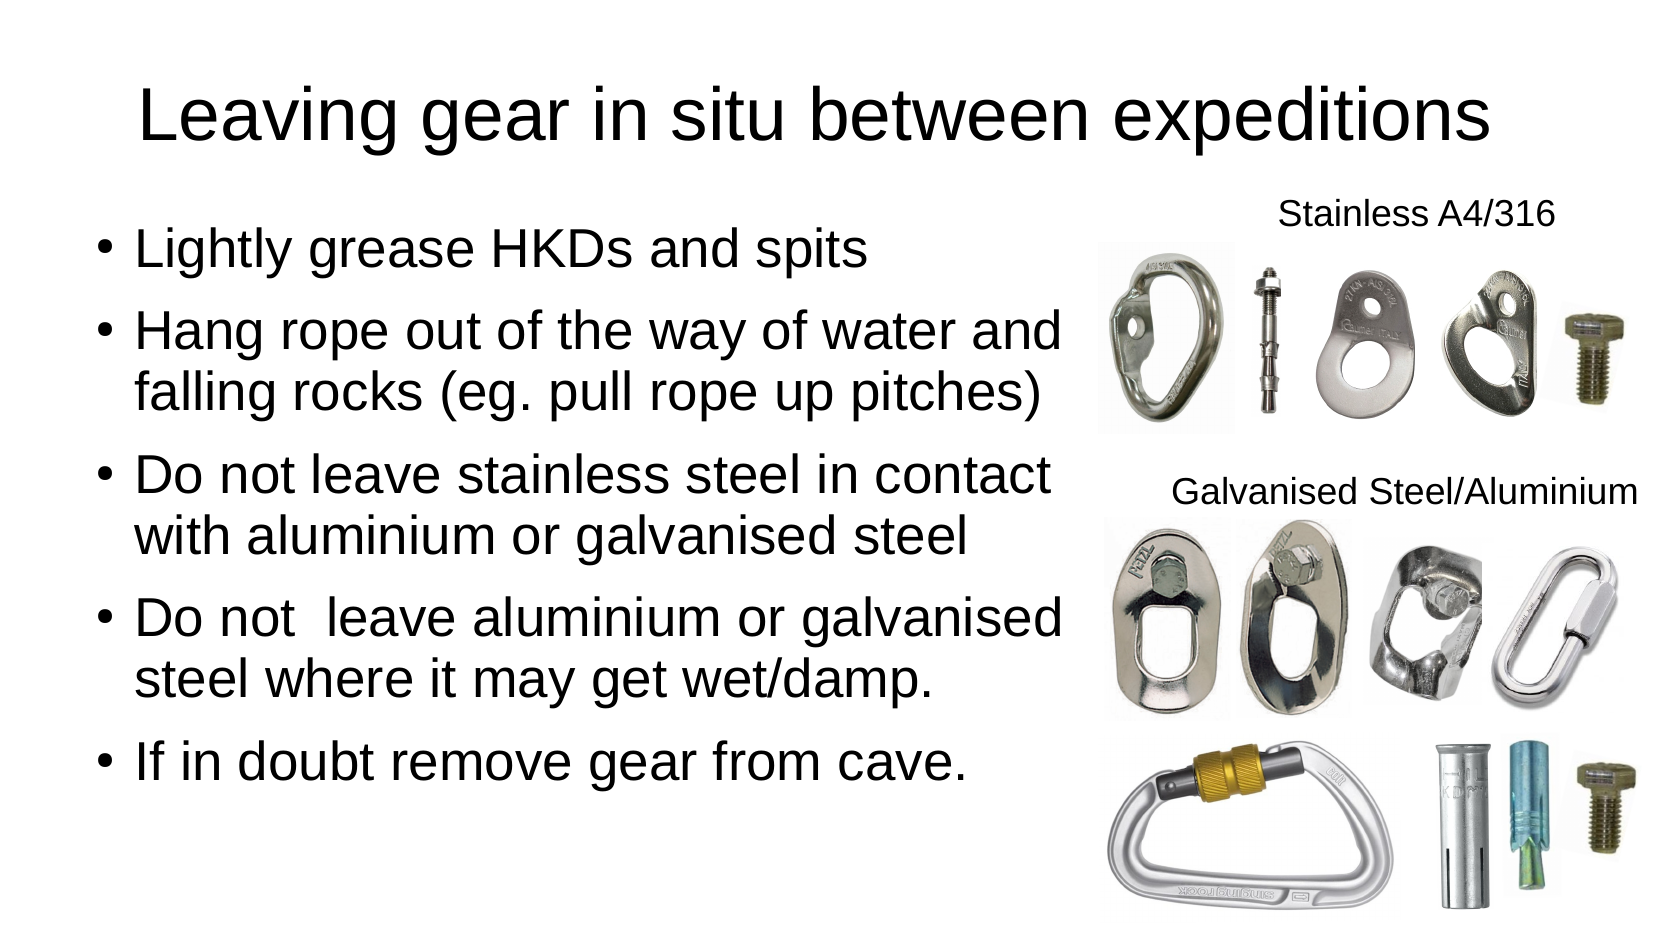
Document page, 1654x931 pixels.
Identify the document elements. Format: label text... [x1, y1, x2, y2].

text_box Galvanised Steel/Aluminium [1133, 463, 1654, 563]
list Lightly grease HKDs and spits Hang rope out of the way of water and falling rocks (eg. pull rope up pitches) Do not leave stainless steel in contact with aluminium or galvanised steel Do not leave aluminium or galvanised steel where it may get wet/damp. If in doubt remove gear from cave. [82, 217, 1087, 875]
picture [1363, 537, 1624, 713]
text_box Stainless A4/316 [1133, 185, 1571, 243]
title Leaving gear in situ between expeditions [70, 37, 1559, 193]
picture [1251, 256, 1630, 434]
picture [1435, 743, 1494, 910]
picture [1098, 732, 1401, 923]
picture [1098, 242, 1235, 434]
picture [1236, 519, 1352, 719]
picture [1500, 732, 1642, 898]
picture [1104, 517, 1231, 721]
